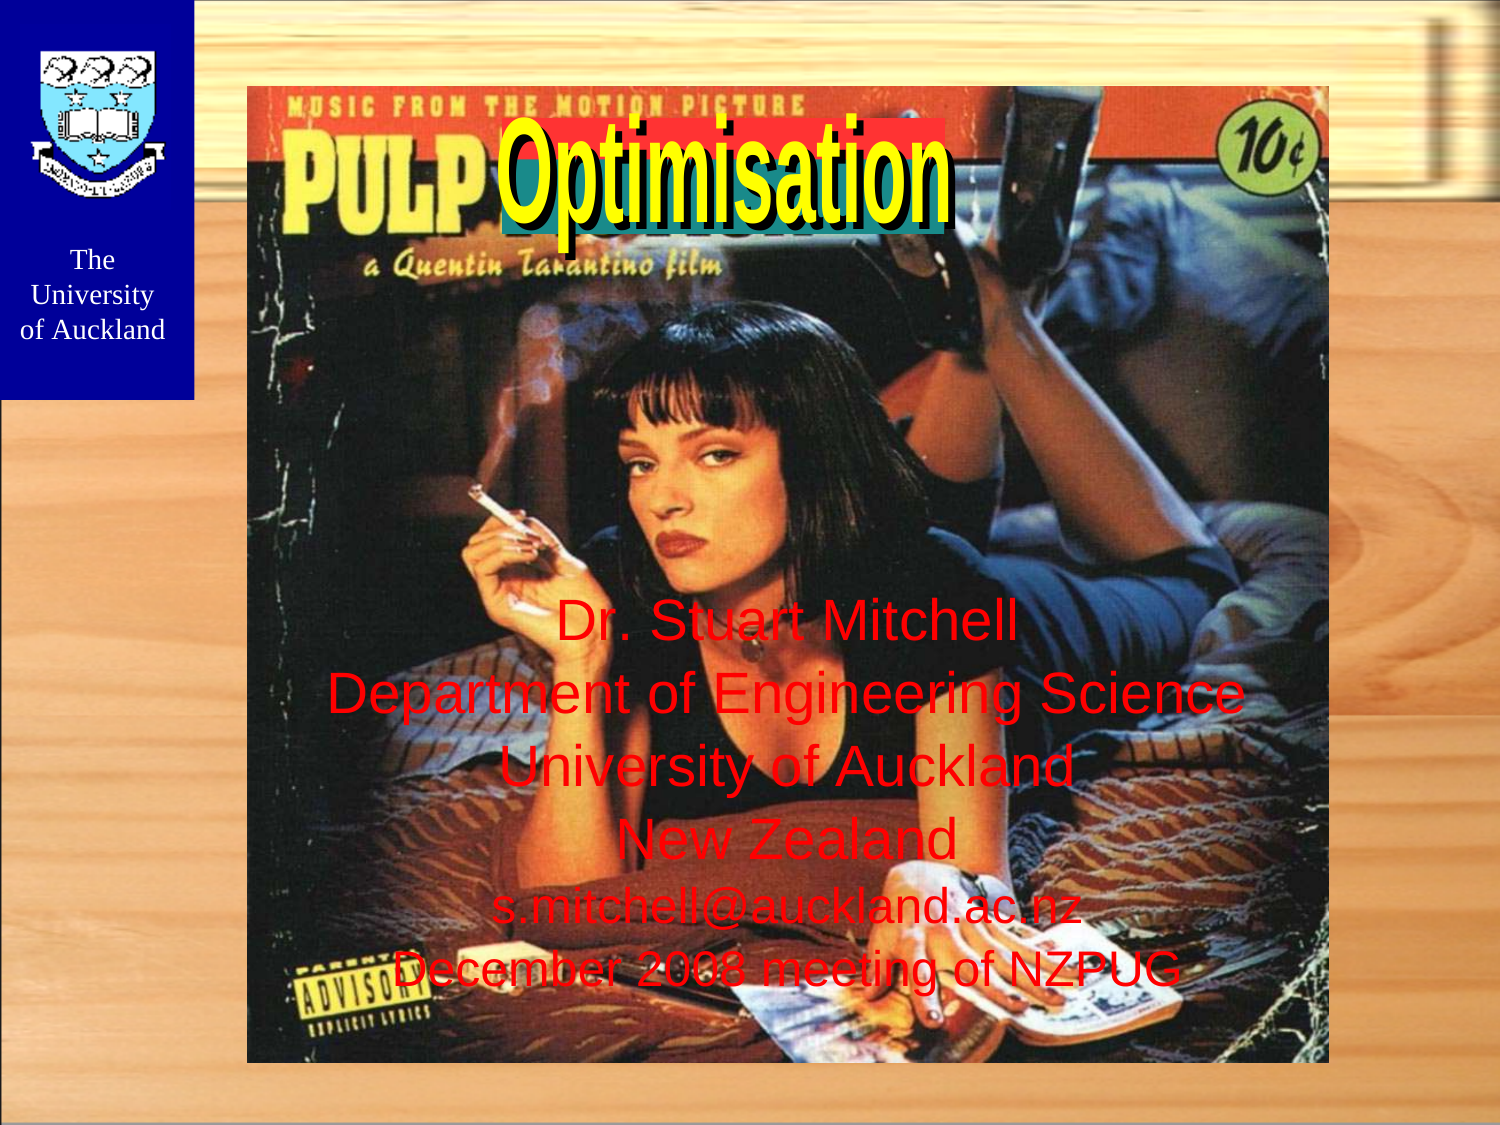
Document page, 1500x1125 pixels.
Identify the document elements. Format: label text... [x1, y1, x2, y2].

text_box [0, 0, 195, 400]
picture [20, 24, 171, 210]
text_box Optimisation [480, 65, 969, 260]
picture [0, 0, 1500, 1125]
text_box The University of Auckland [5, 232, 181, 353]
subtitle Dr. Stuart Mitchell Department of Engineering Science University of Auckland New Zealand s.mitchell@auckland.ac.nz December 2008 meeting of NZPUG [135, 586, 1365, 1074]
